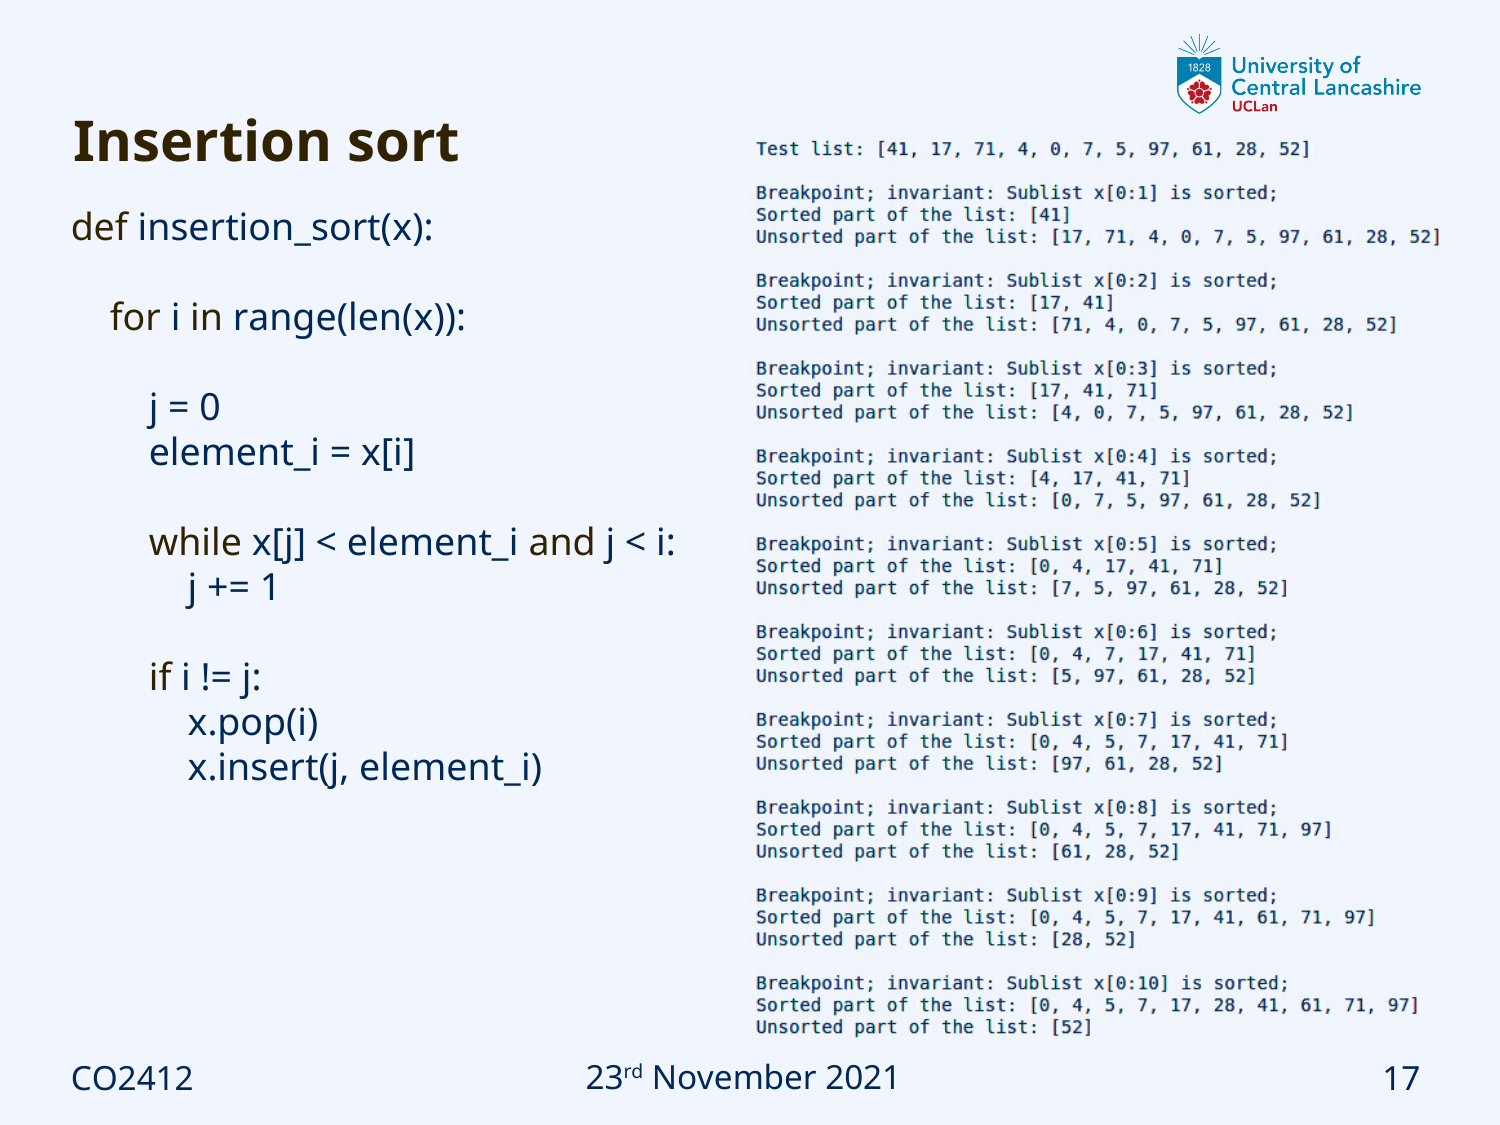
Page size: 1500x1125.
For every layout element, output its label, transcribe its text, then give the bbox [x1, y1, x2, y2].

picture [1177, 34, 1421, 54]
title Insertion sort [58, 54, 1500, 224]
text_box def insertion_sort(x): for i in range(len(x)): j = 0 element_i = x[i] while x[j] < element_i and j < i: j += 1 if i != j: x.pop(i) x.insert(j, element_i) [55, 195, 713, 872]
picture [749, 132, 1454, 1046]
